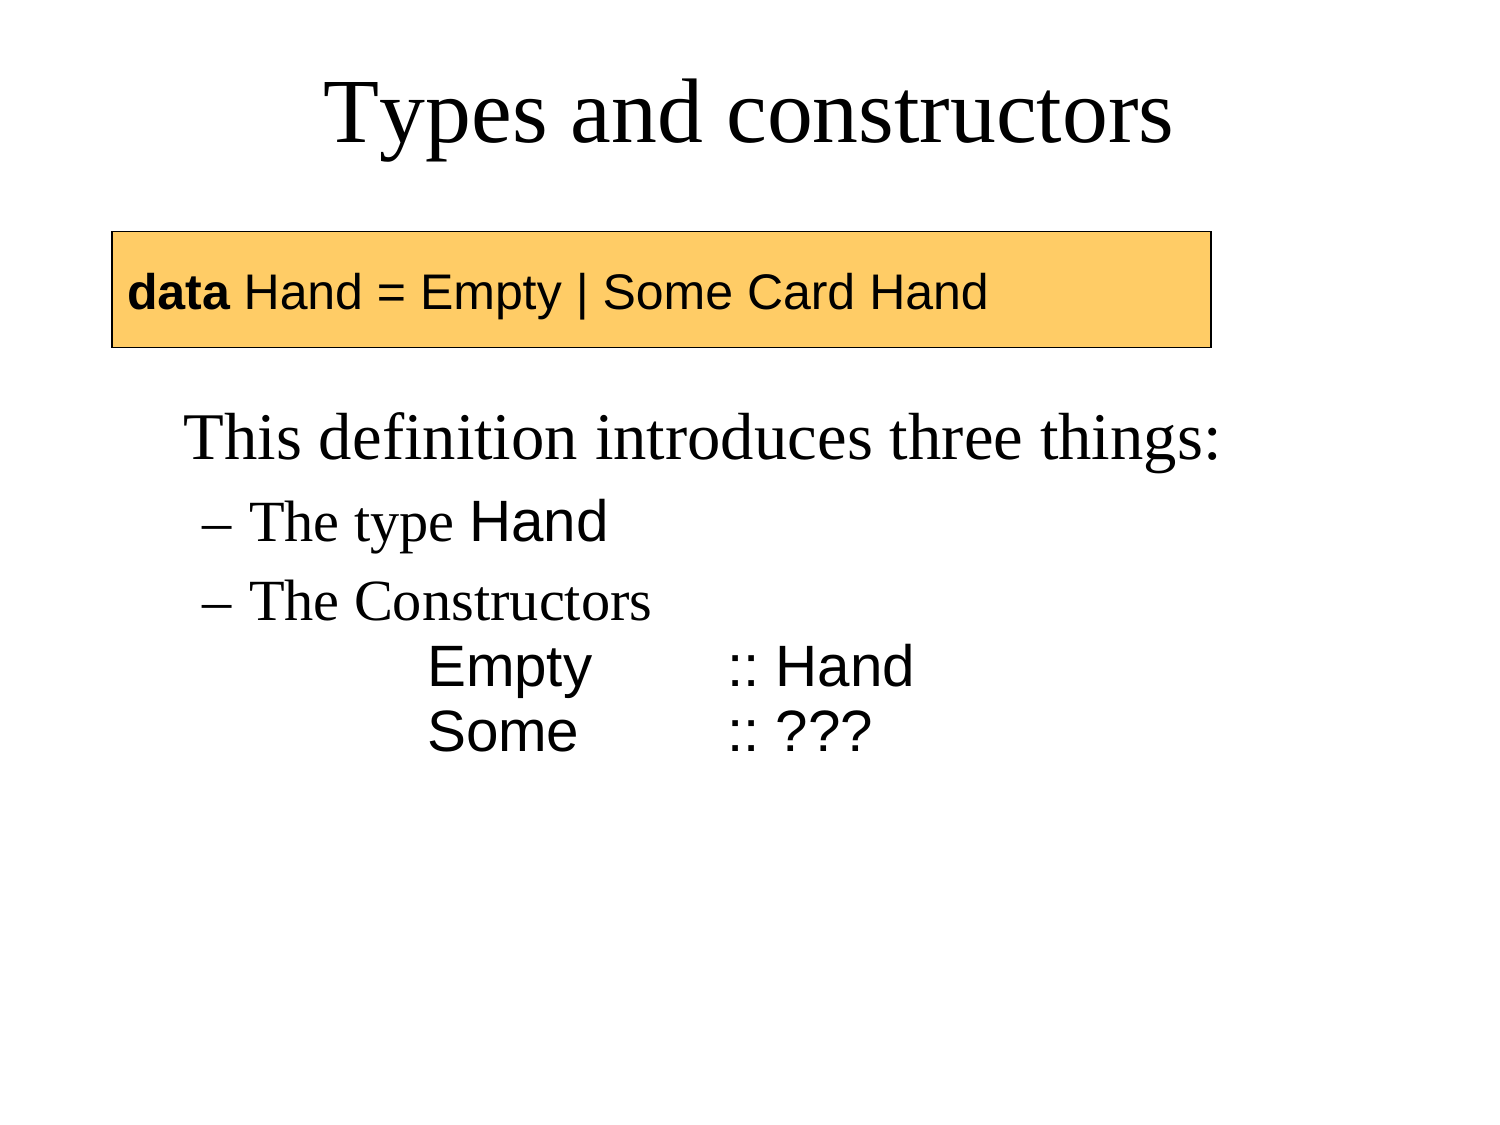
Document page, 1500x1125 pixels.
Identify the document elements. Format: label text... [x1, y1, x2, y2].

text_box data Hand = Empty | Some Card Hand [112, 231, 1211, 348]
title Types and constructors [112, 17, 1388, 205]
list This definition introduces three things: The type Hand The Constructors Empty :: Hand Some :: ??? [112, 392, 1388, 996]
